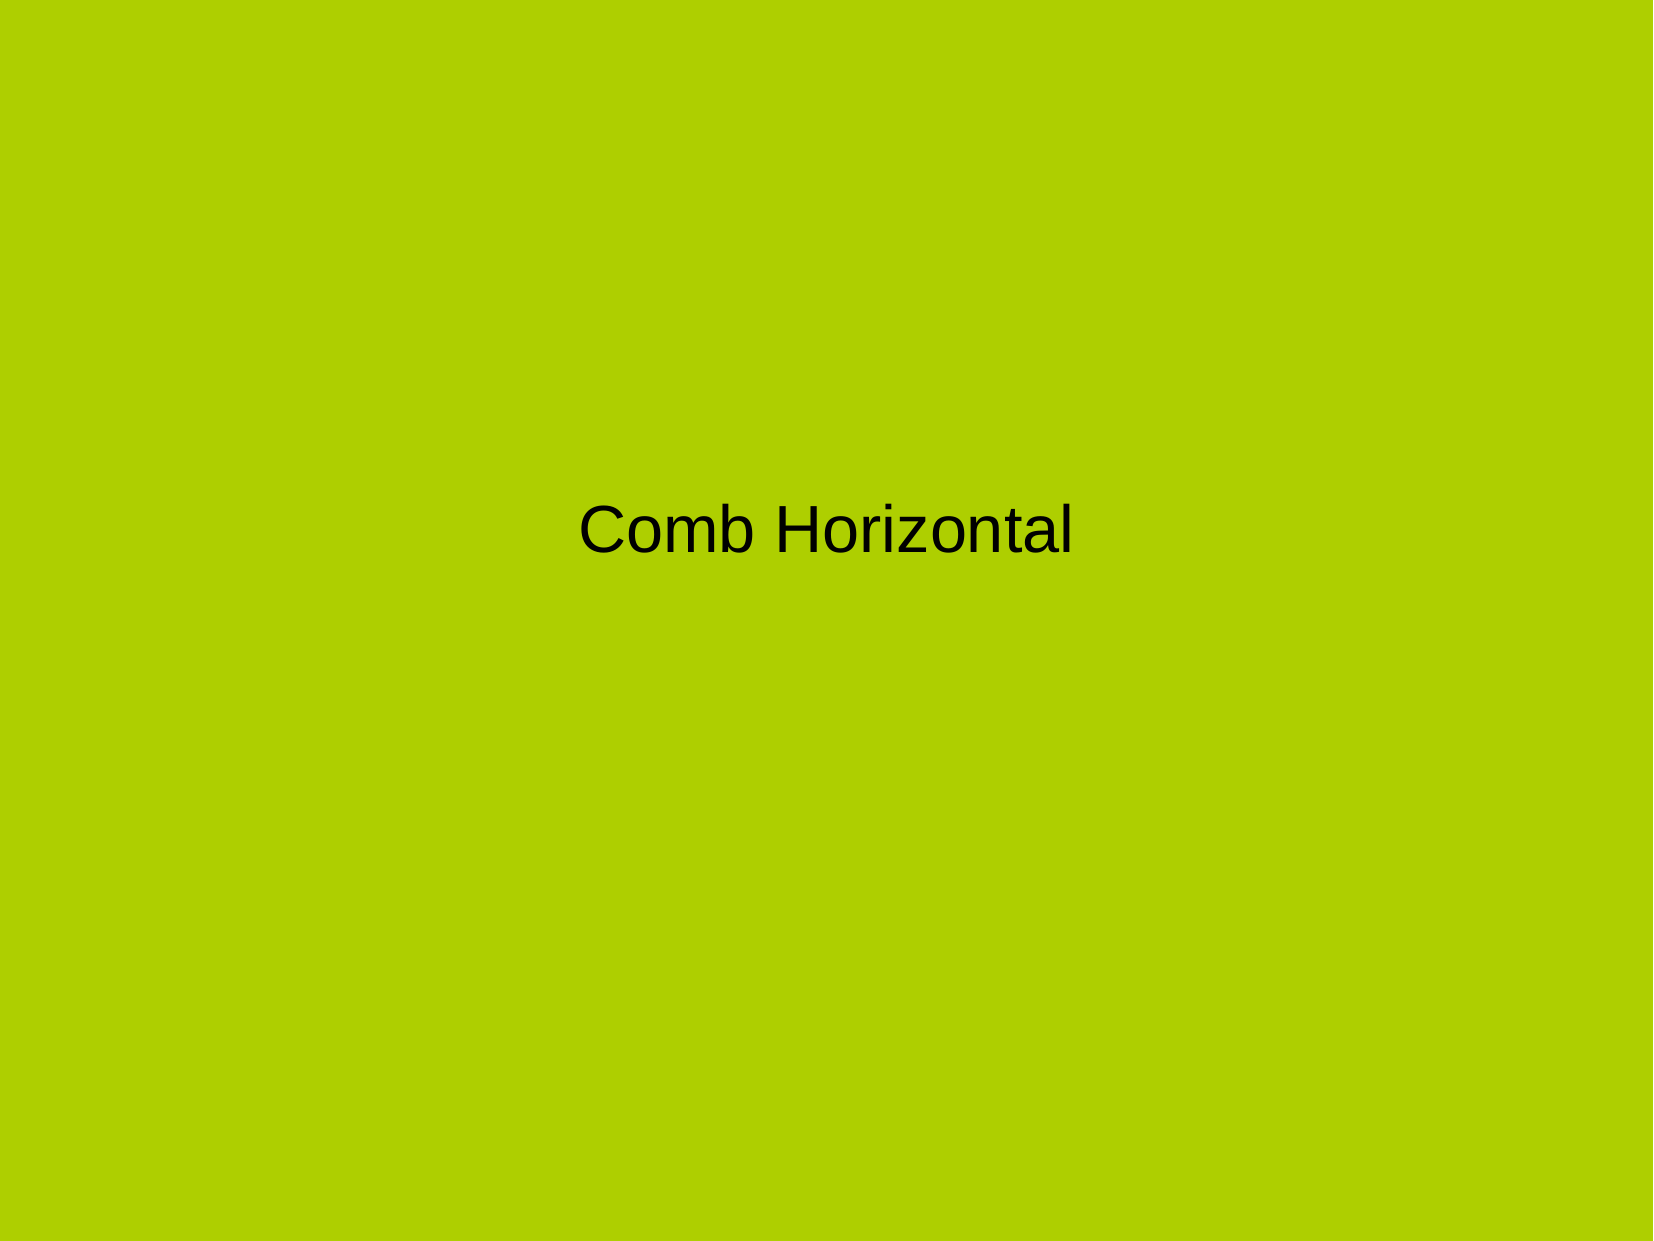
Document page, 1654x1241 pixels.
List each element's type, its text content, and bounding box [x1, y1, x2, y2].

subtitle Comb Horizontal [82, 49, 1571, 1010]
